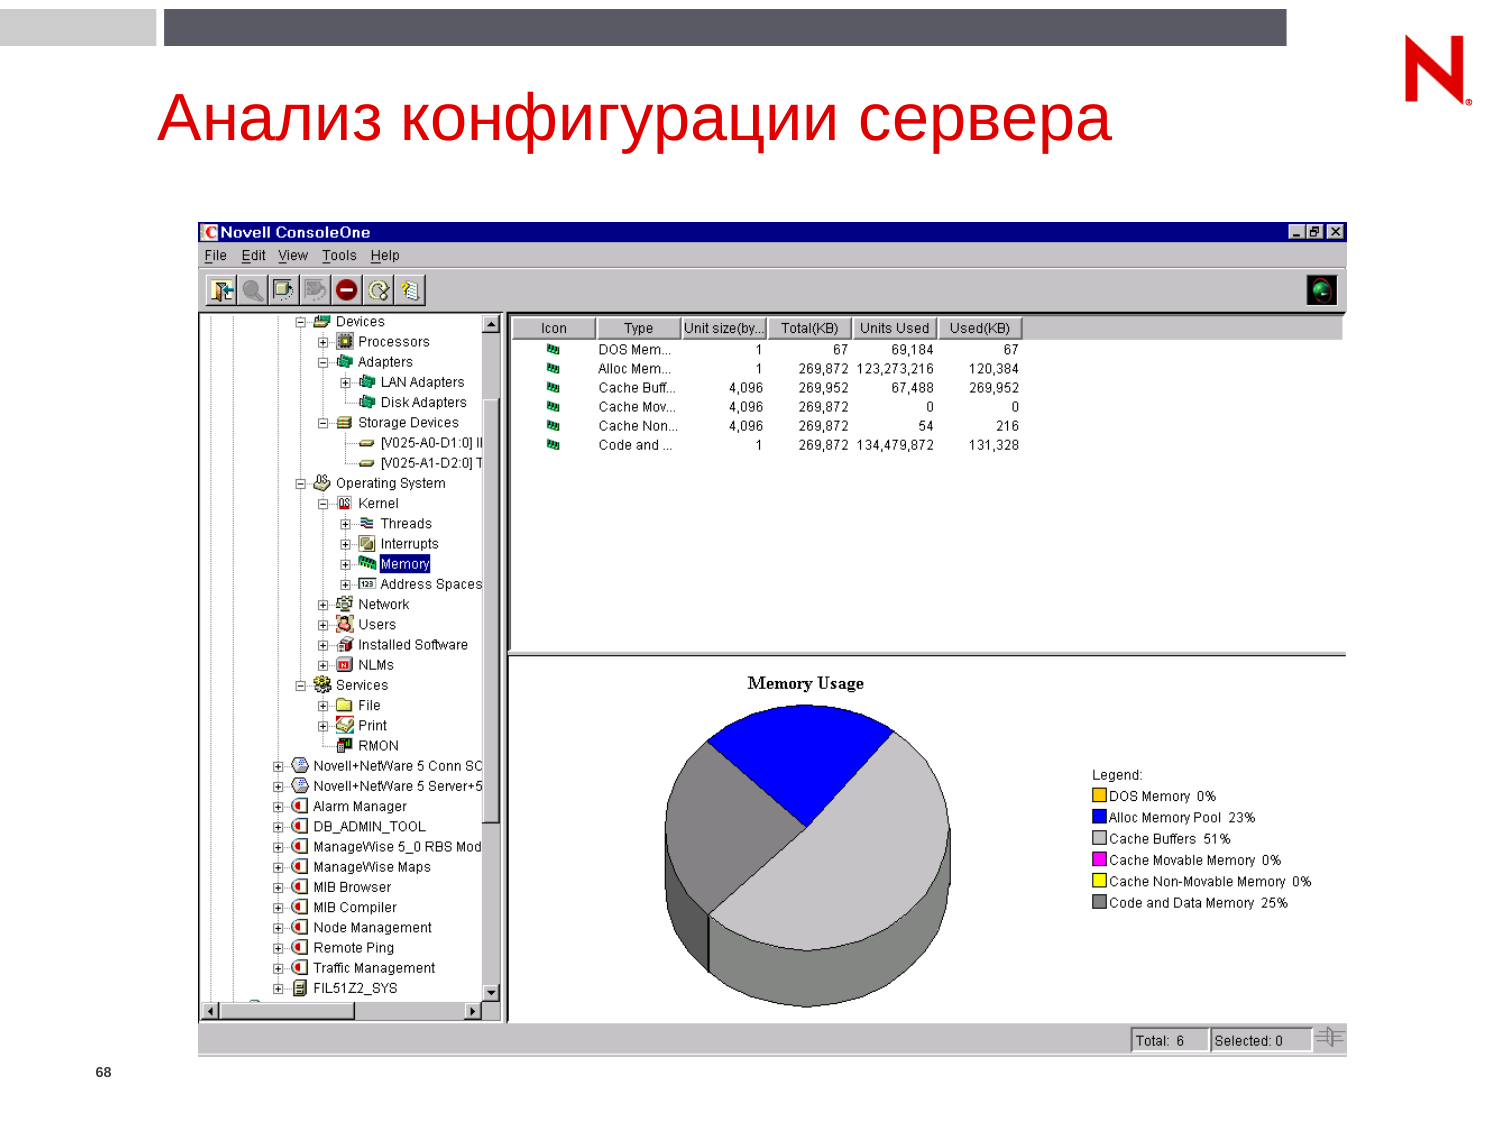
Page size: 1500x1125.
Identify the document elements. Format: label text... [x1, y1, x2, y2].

picture [198, 222, 1347, 1057]
text_box Анализ конфигурации сервера [143, 72, 1281, 172]
picture [1403, 32, 1473, 107]
